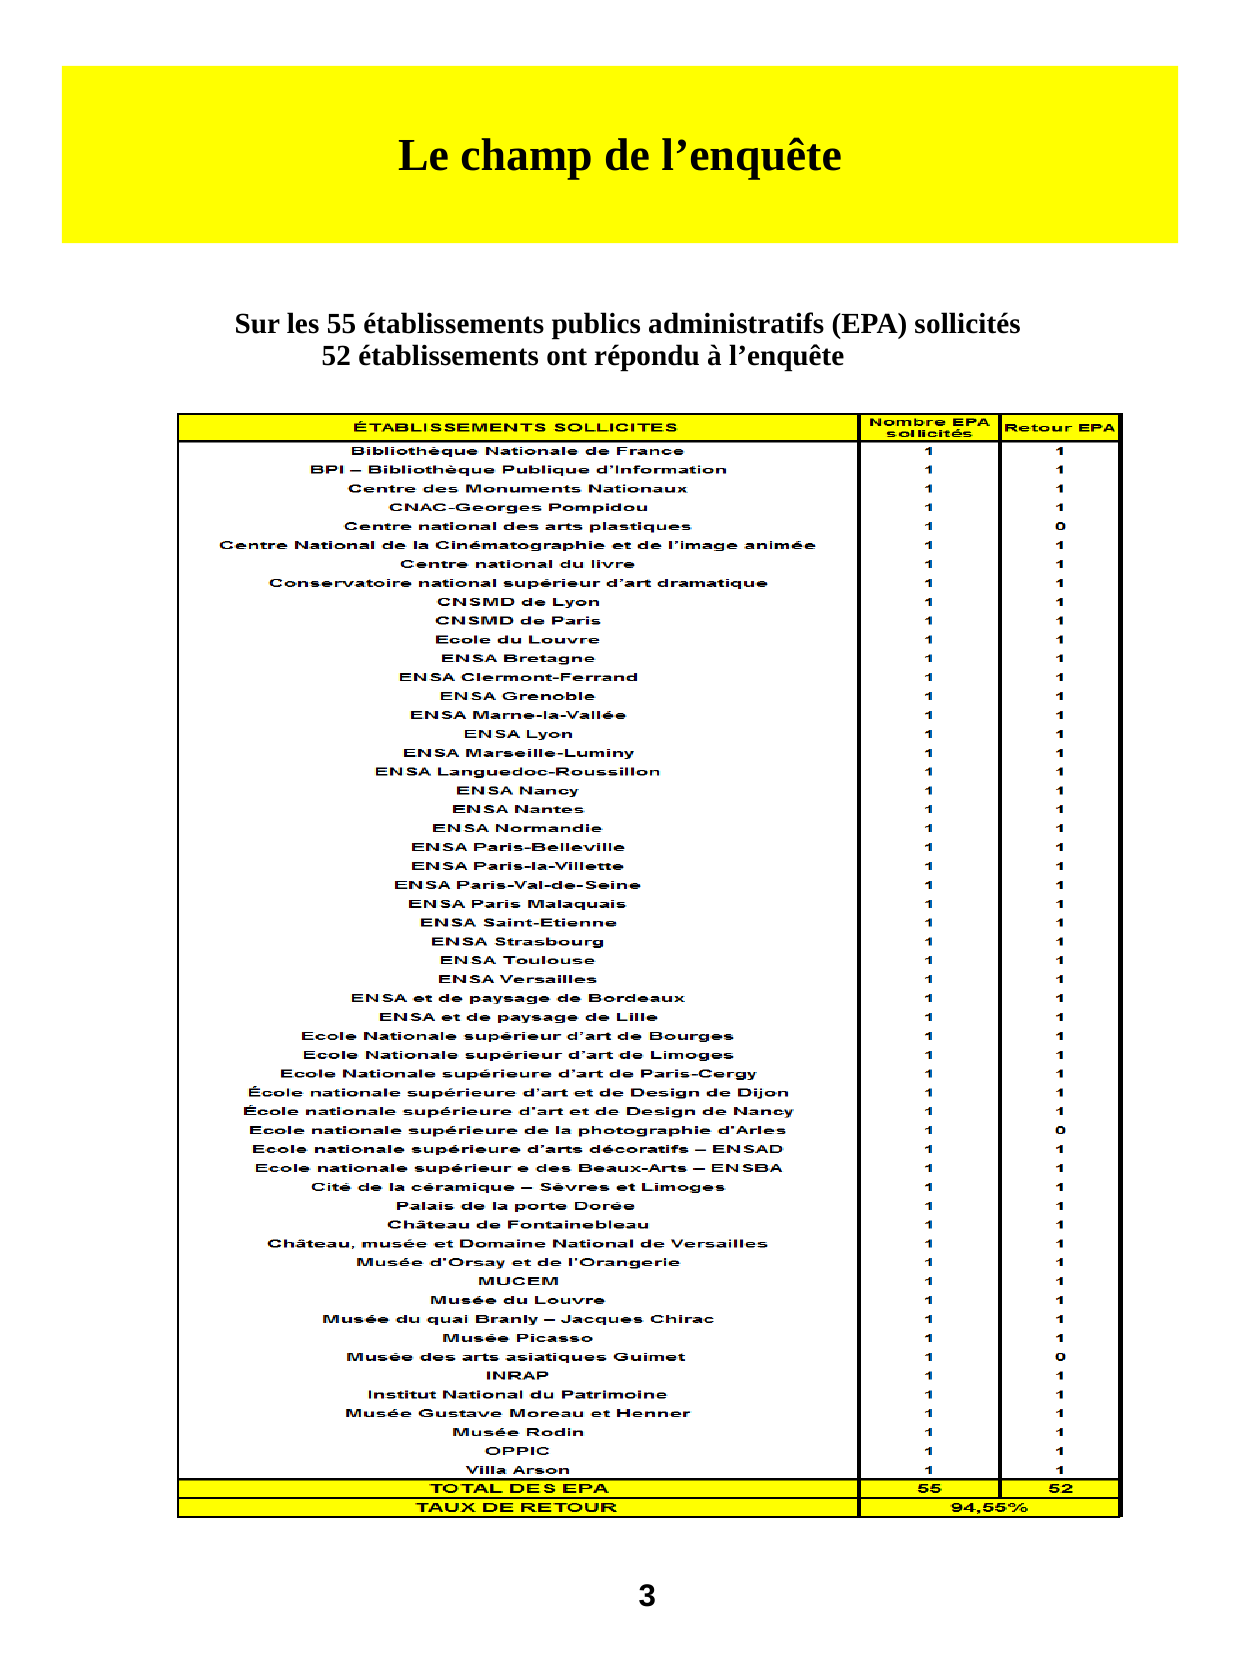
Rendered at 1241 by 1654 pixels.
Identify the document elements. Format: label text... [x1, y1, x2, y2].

list Sur les 55 établissements publics administratifs (EPA) sollicités 52 établissements ont répondu à l’enquête [147, 307, 1093, 1267]
title Le champ de l’enquête [61, 65, 1179, 244]
picture [177, 413, 1123, 1536]
text_box <numéro> [318, 1570, 976, 1642]
